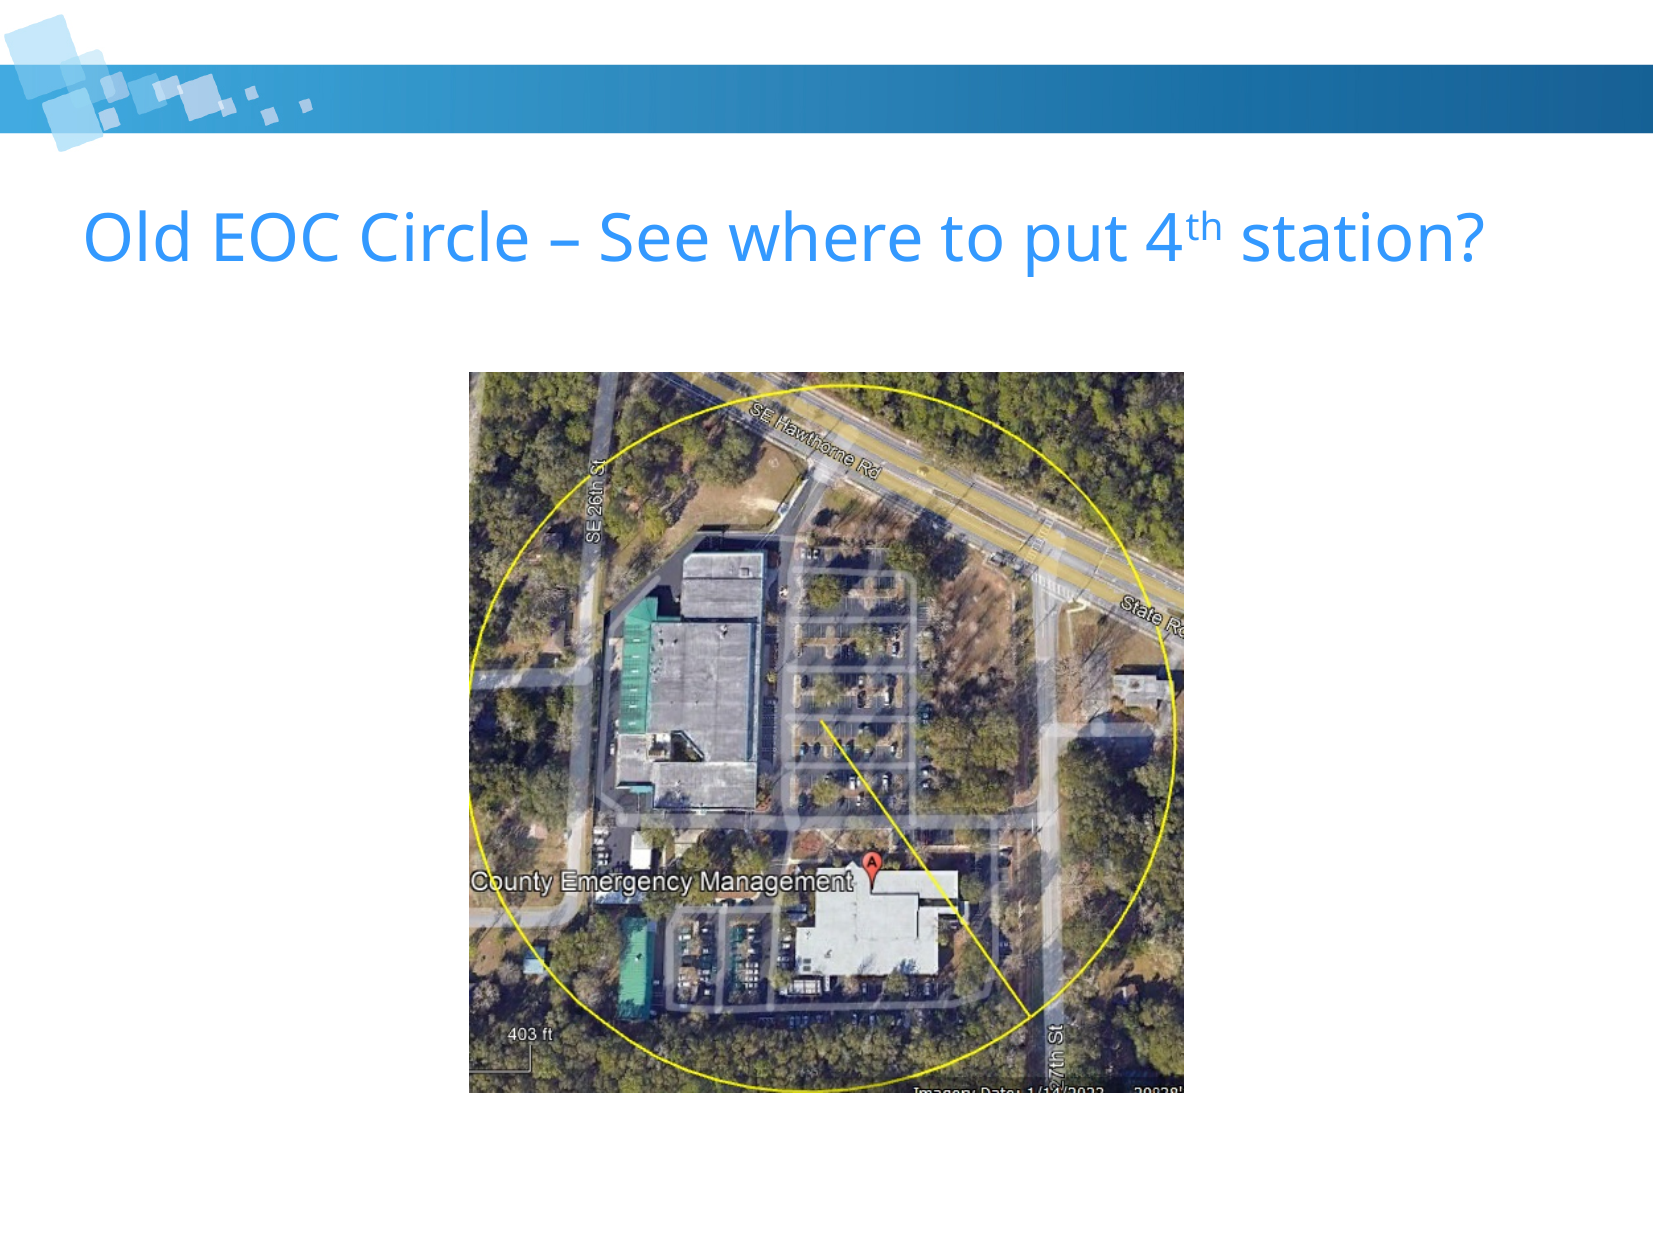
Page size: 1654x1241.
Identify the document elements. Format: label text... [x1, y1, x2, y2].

title Old EOC Circle – See where to put 4th station? [82, 132, 1571, 340]
picture [0, 0, 1653, 1238]
